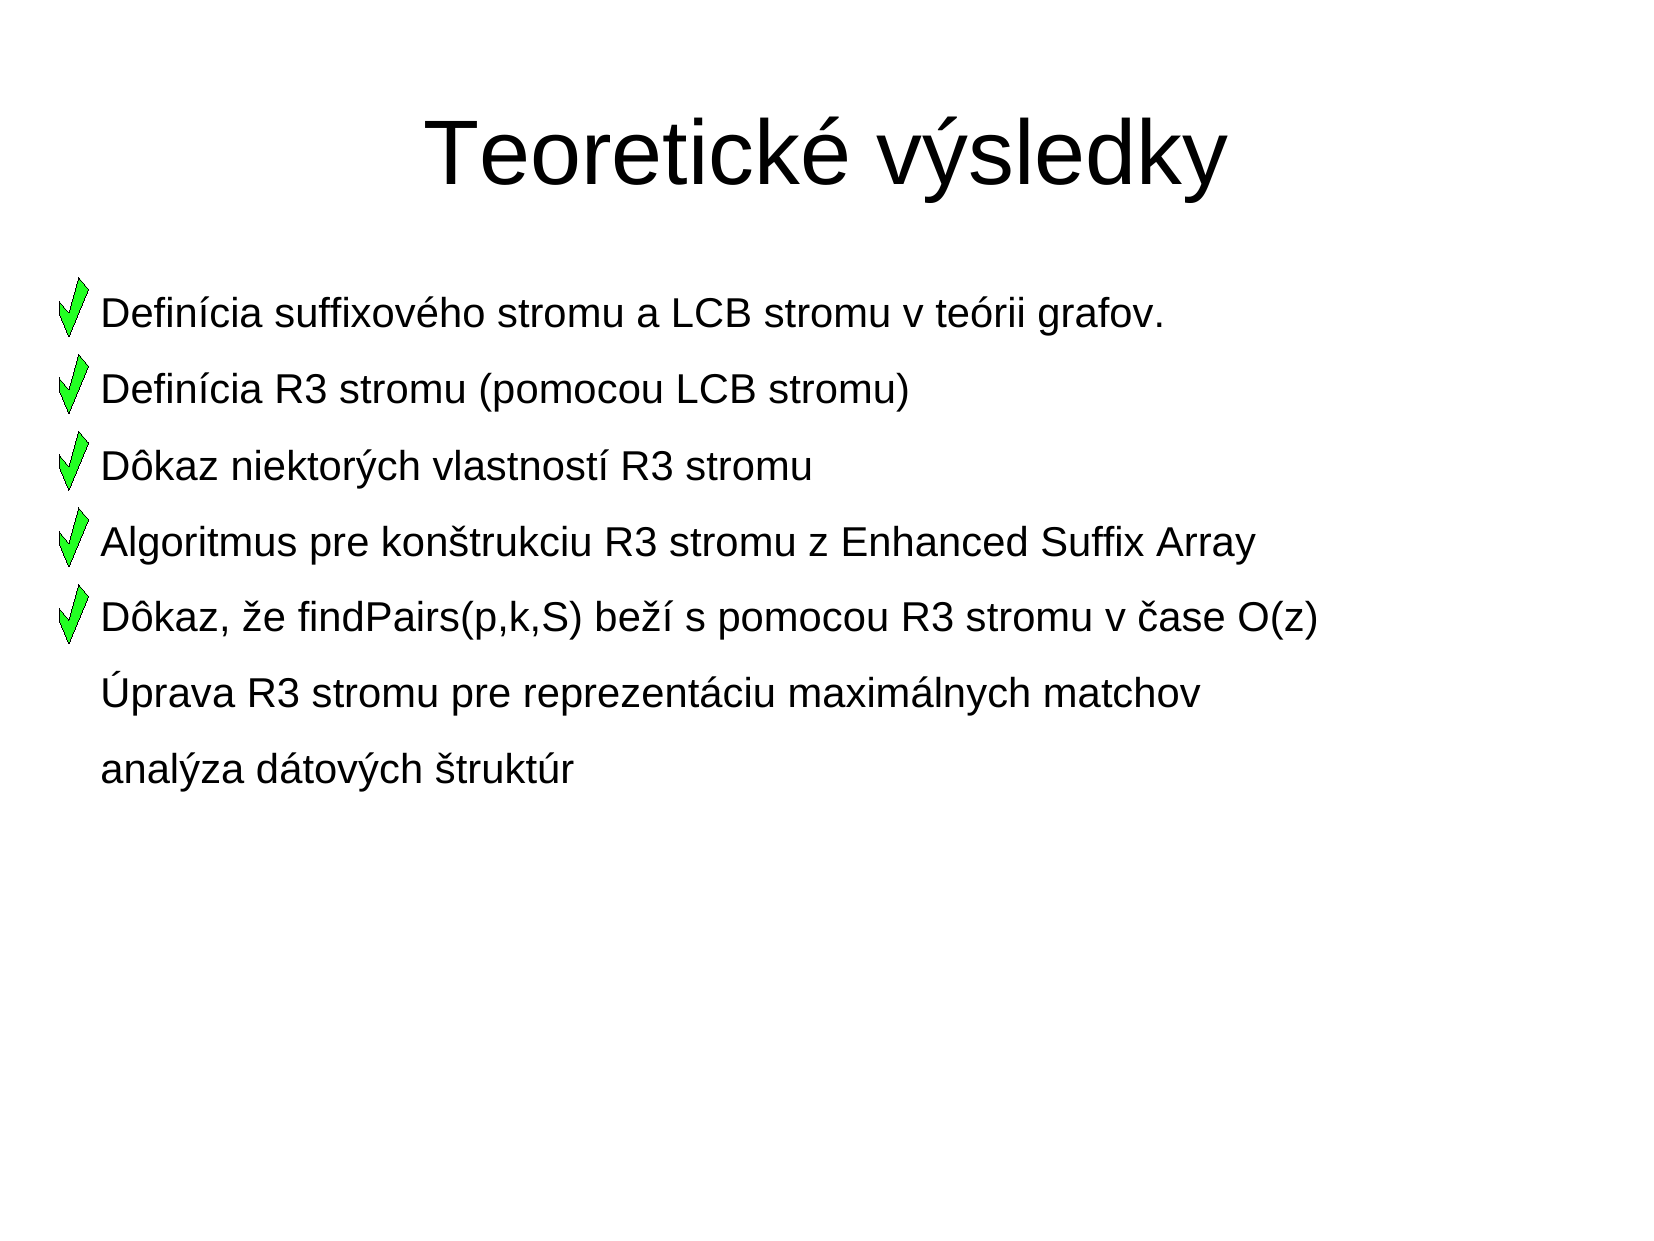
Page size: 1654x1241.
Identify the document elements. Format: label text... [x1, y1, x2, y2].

text_box [59, 354, 89, 414]
list Definícia suffixového stromu a LCB stromu v teórii grafov. Definícia R3 stromu (pomocou LCB stromu) Dôkaz niektorých vlastností R3 stromu Algoritmus pre konštrukciu R3 stromu z Enhanced Suffix Array Dôkaz, že findPairs(p,k,S) beží s pomocou R3 stromu v čase O(z) Úprava R3 stromu pre reprezentáciu maximálnych matchov analýza dátových štruktúr [82, 290, 1571, 1094]
text_box [59, 431, 89, 491]
text_box [59, 507, 89, 567]
text_box [59, 277, 89, 337]
text_box [59, 584, 89, 644]
title Teoretické výsledky [82, 49, 1571, 257]
